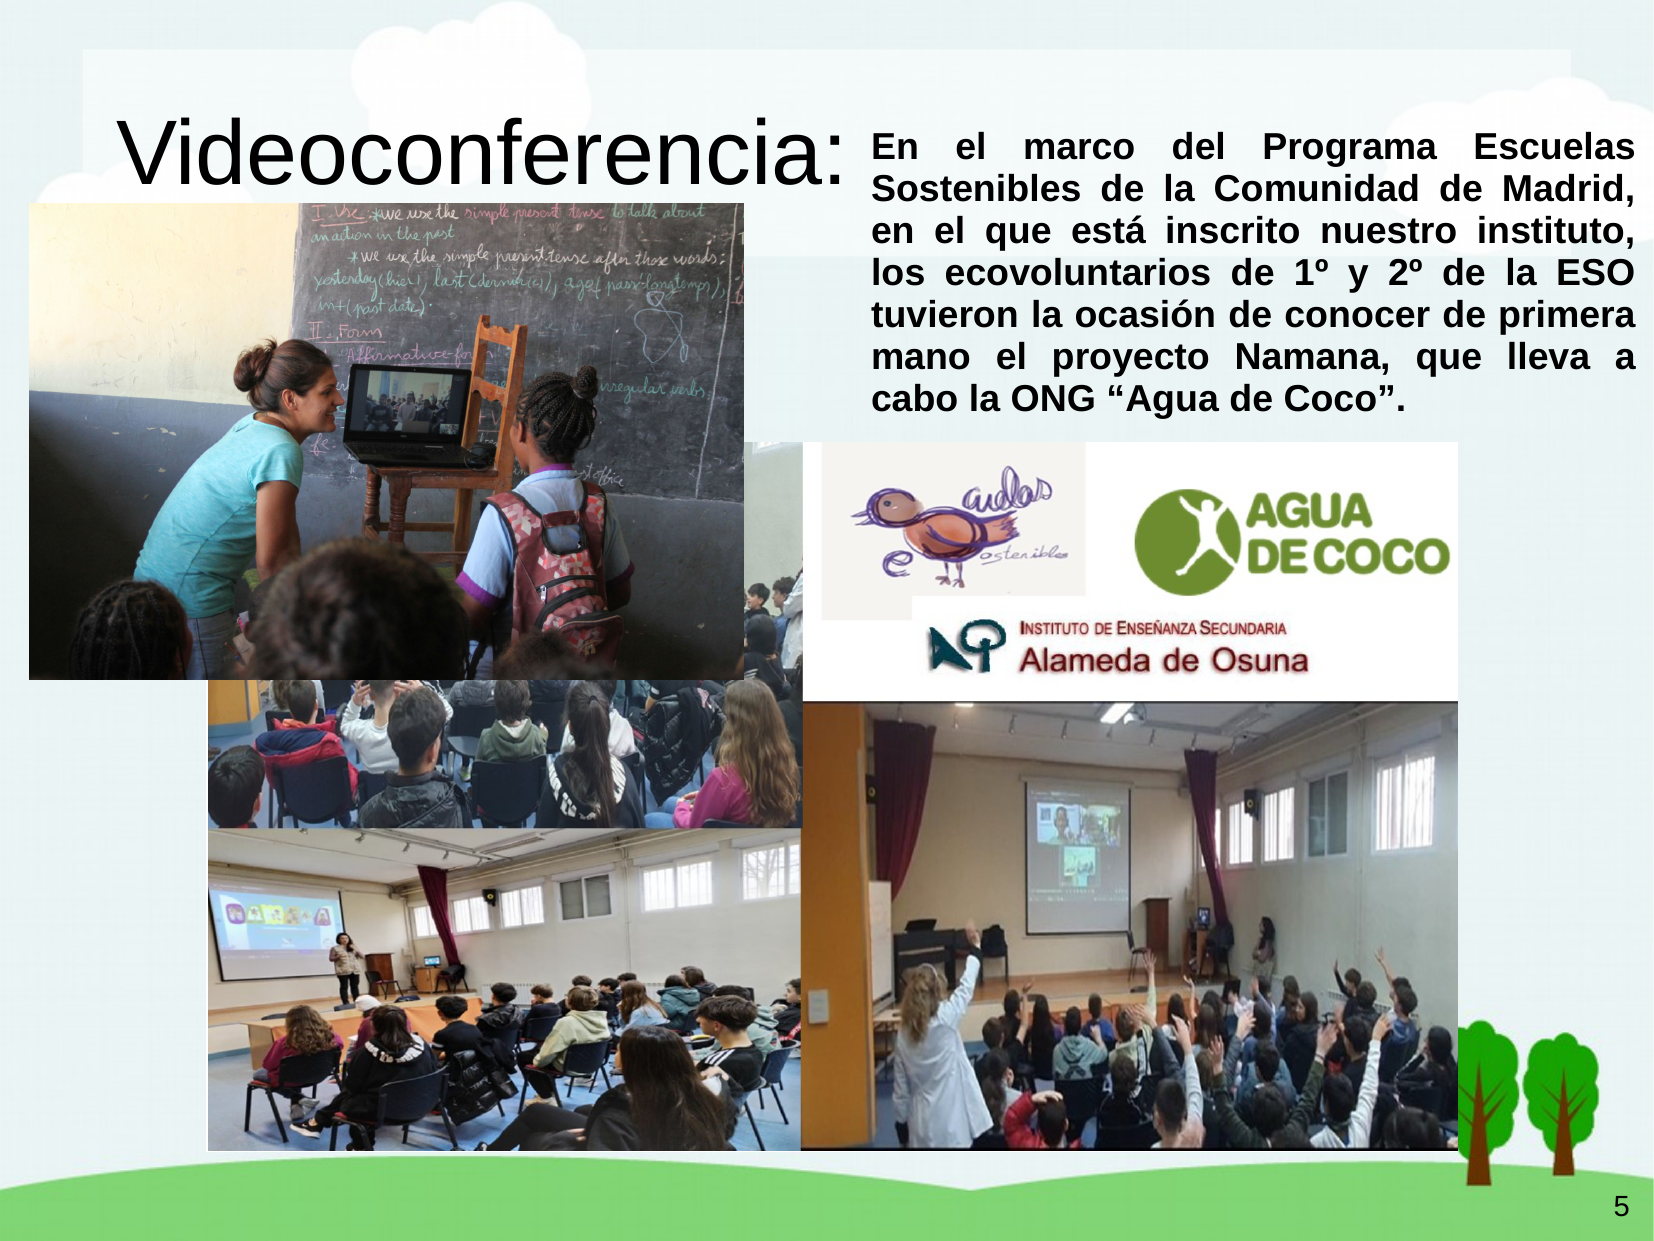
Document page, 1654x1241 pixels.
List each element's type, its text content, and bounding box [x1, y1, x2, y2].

title Videoconferencia: [82, 49, 1571, 257]
picture [0, 0, 1654, 1241]
text_box En el marco del Programa Escuelas Sostenibles de la Comunidad de Madrid, en el que está inscrito nuestro instituto, los ecovoluntarios de 1º y 2º de la ESO tuvieron la ocasión de conocer de primera mano el proyecto Namana, que lleva a cabo la ONG “Agua de Coco”. [856, 118, 1654, 680]
